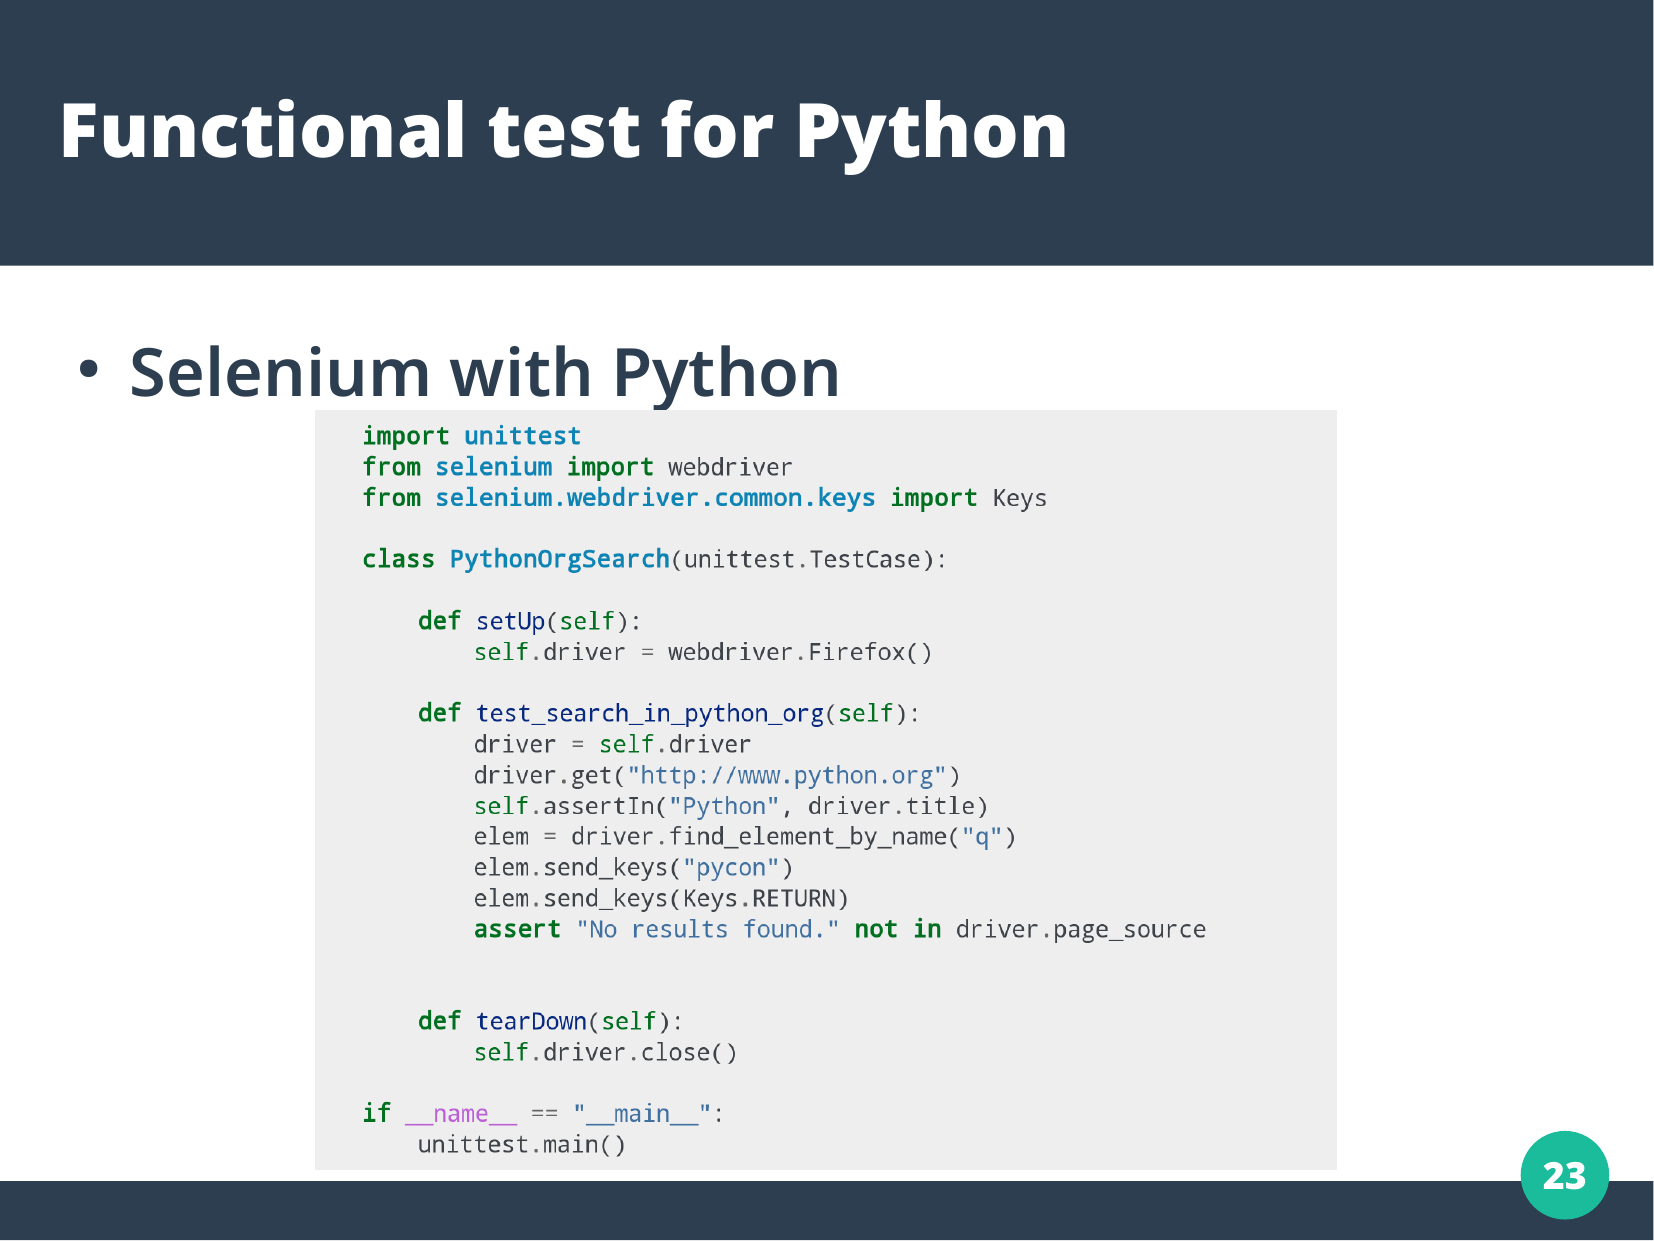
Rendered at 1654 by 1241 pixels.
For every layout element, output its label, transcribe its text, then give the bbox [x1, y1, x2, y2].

picture [315, 410, 1337, 1171]
title Functional test for Python [59, 49, 1595, 207]
list Selenium with Python [59, 324, 1595, 1152]
